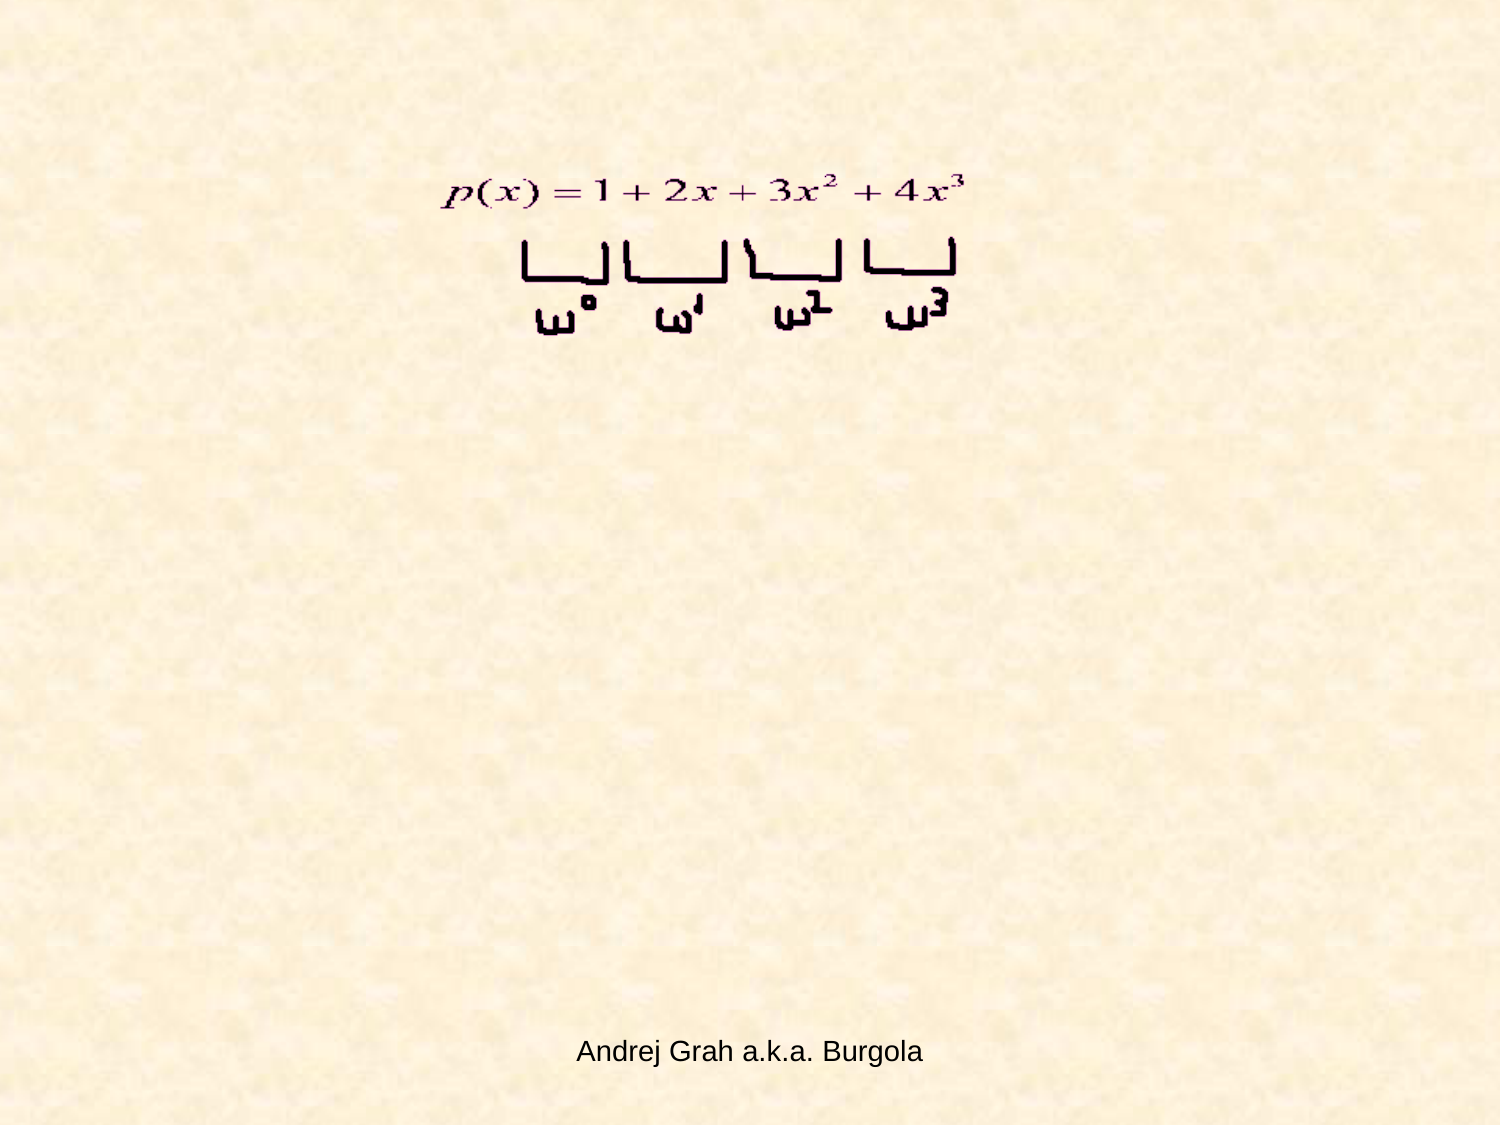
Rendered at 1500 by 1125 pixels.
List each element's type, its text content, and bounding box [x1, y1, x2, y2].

picture [0, 0, 1500, 1125]
text_box Andrej Grah a.k.a. Burgola [512, 1024, 988, 1103]
